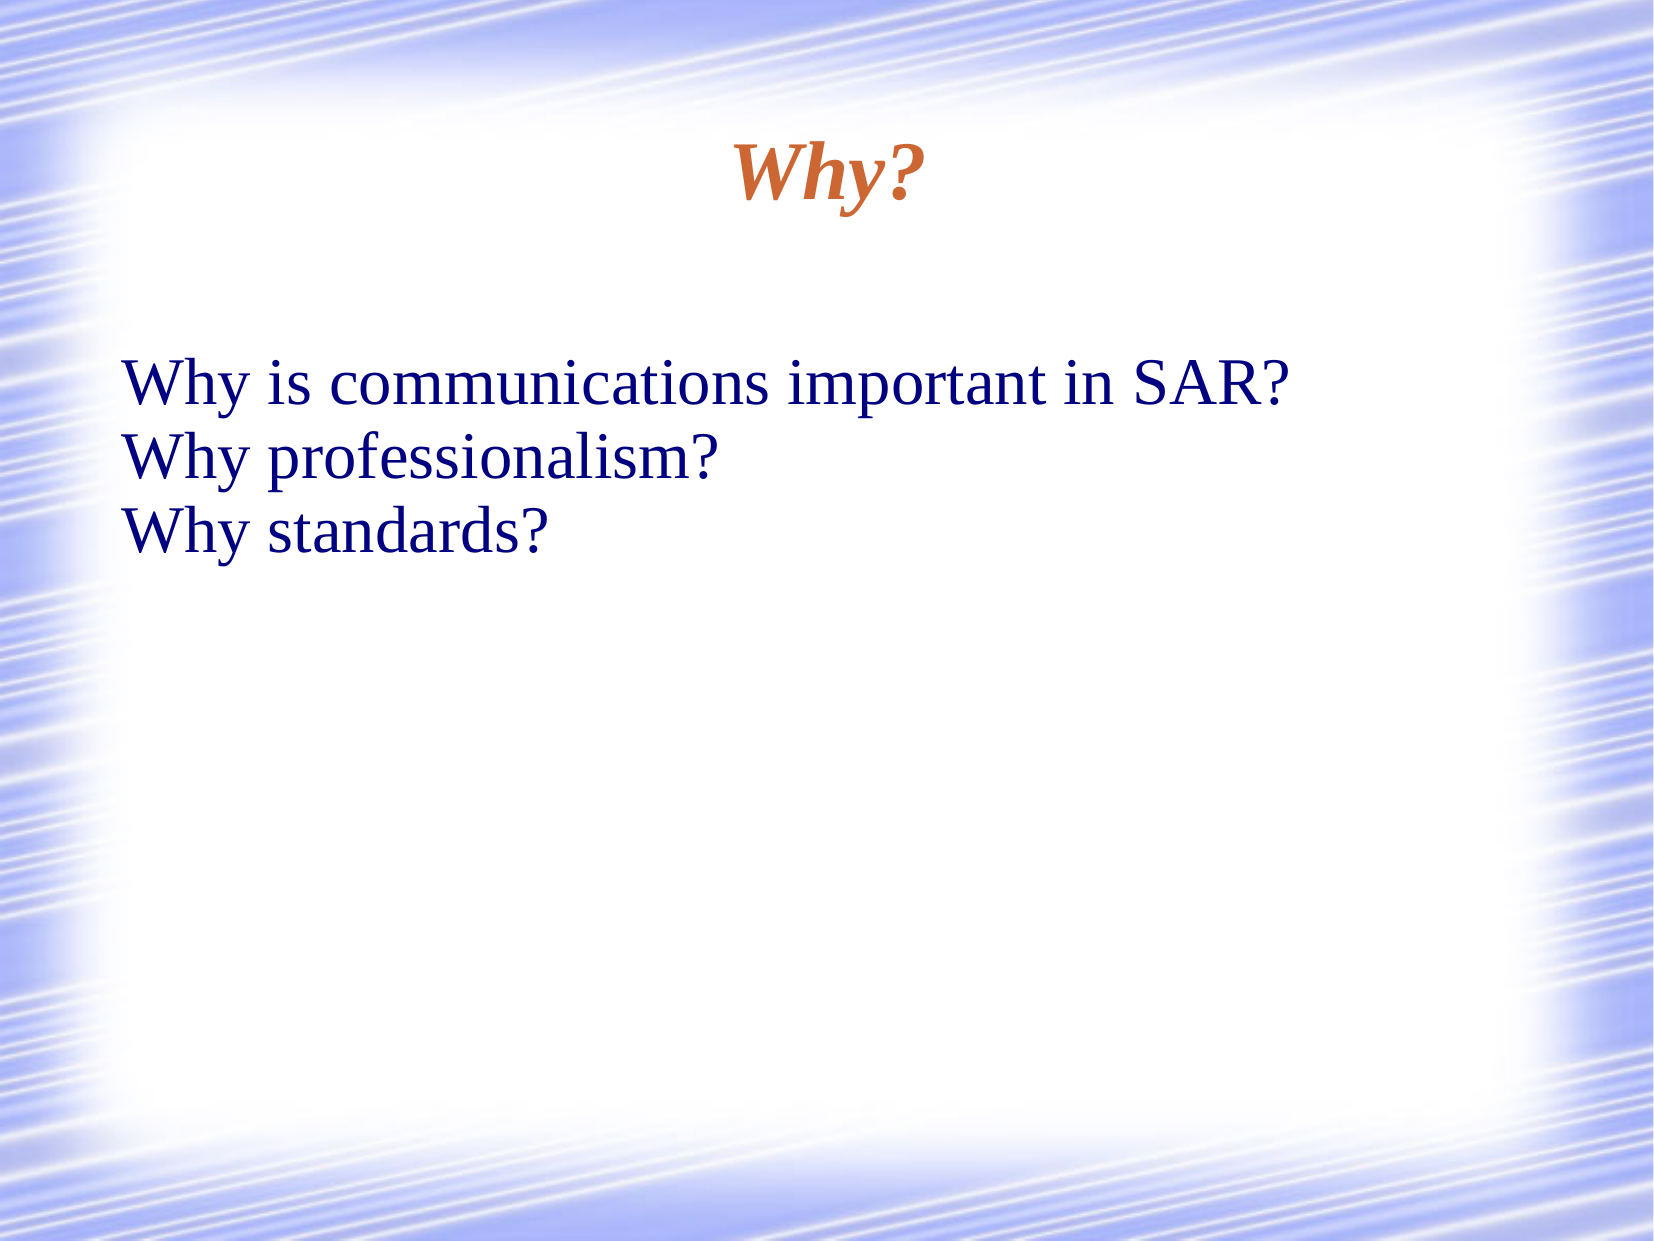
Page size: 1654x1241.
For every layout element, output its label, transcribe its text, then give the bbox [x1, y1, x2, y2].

picture [0, 0, 1654, 1241]
list Why is communications important in SAR? Why professionalism? Why standards? [121, 344, 1534, 1127]
title Why? [121, 67, 1534, 275]
